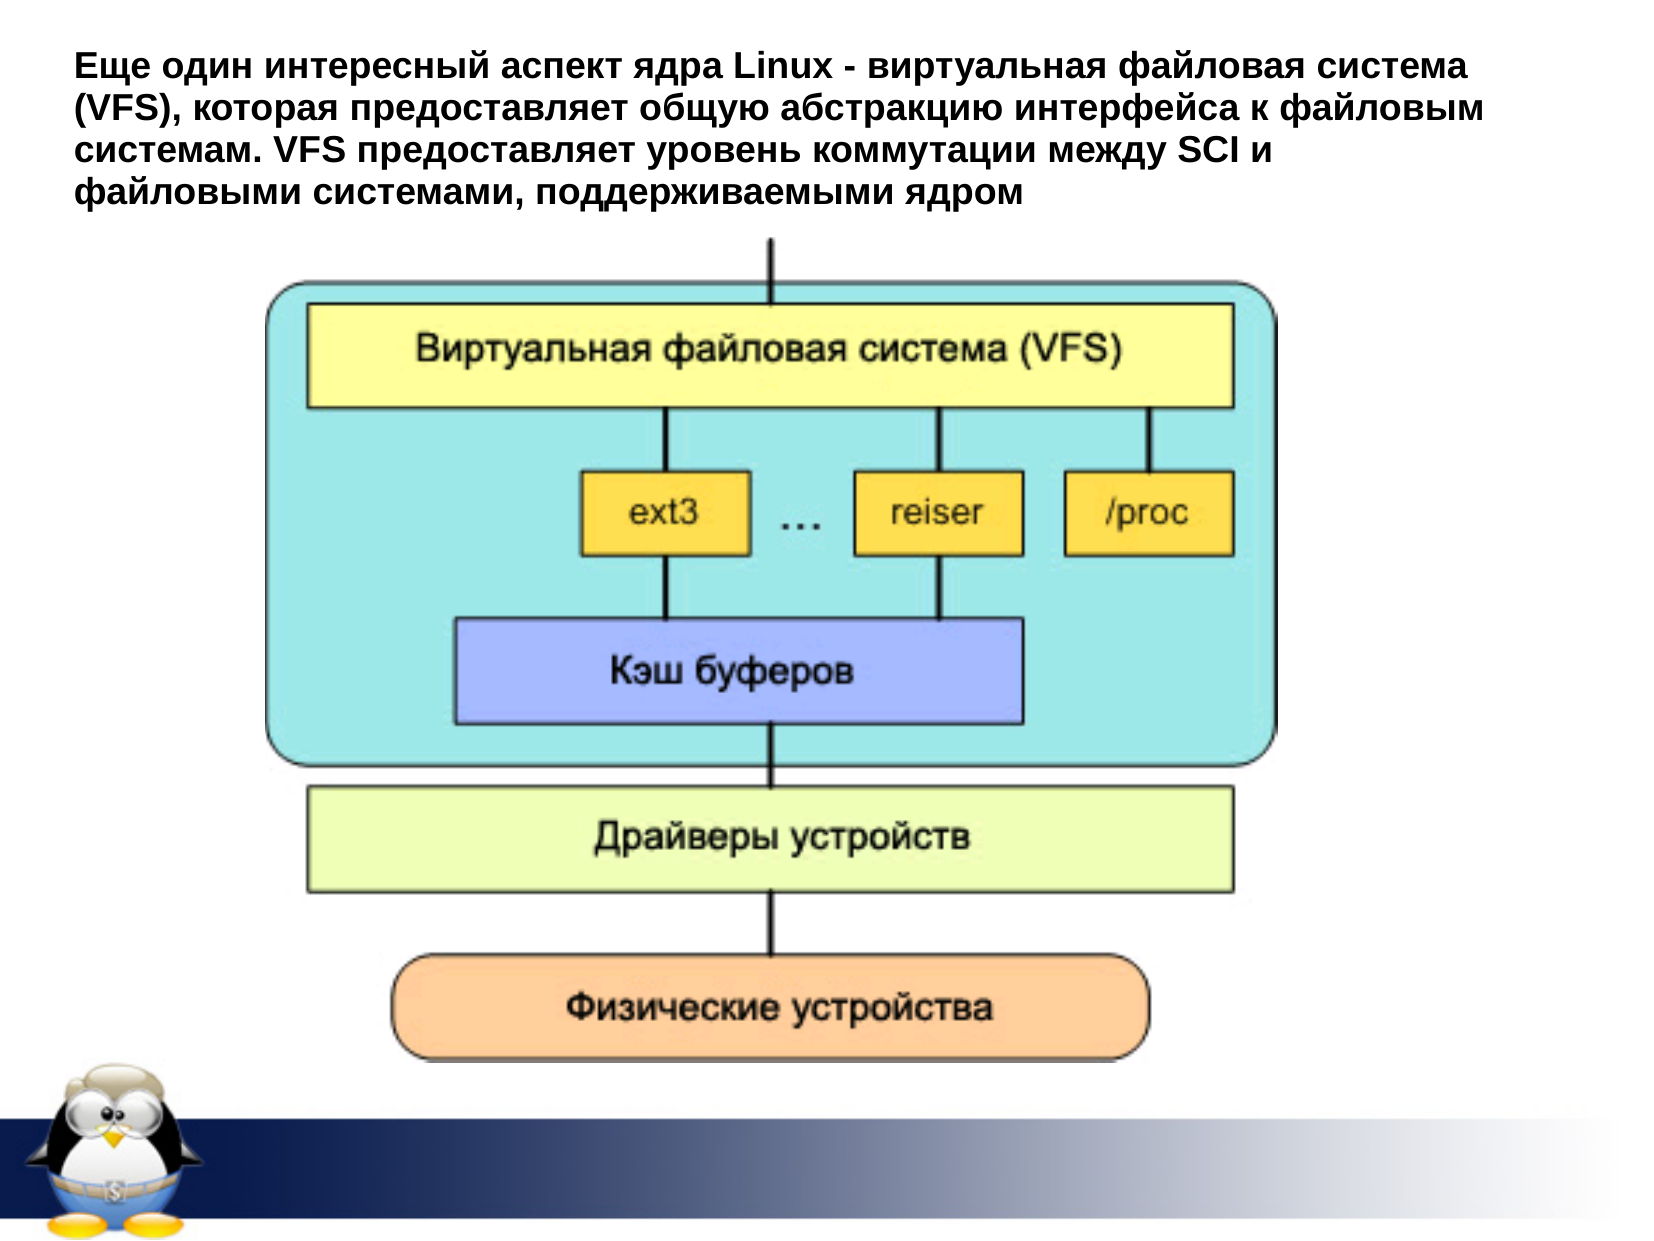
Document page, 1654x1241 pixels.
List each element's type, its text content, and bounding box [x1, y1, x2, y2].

picture [0, 236, 1654, 1241]
text_box Еще один интересный аспект ядра Linux - виртуальная файловая система (VFS), которая предоставляет общую абстракцию интерфейса к файловым системам. VFS предоставляет уровень коммутации между SCI и файловыми системами, поддерживаемыми ядром [59, 36, 1595, 225]
